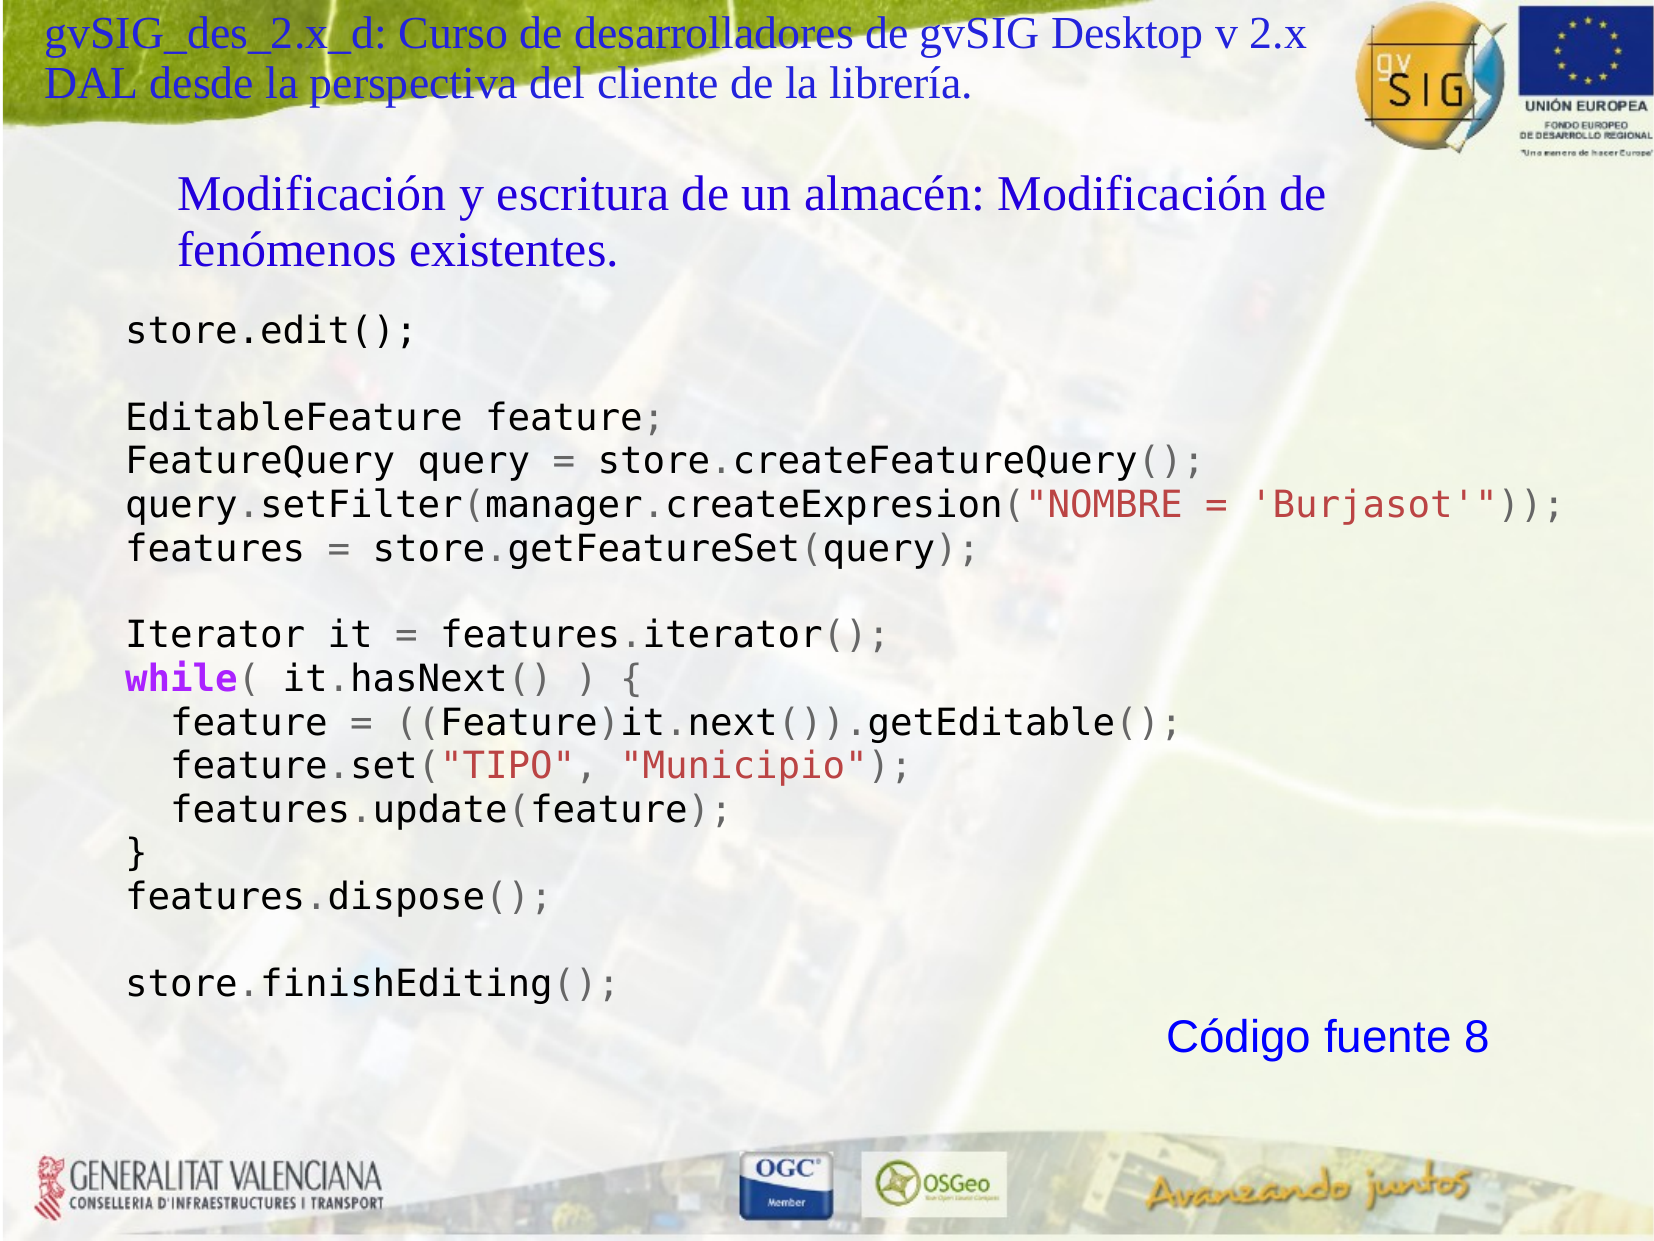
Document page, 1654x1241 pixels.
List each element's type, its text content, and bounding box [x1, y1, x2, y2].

text_box store.edit(); EditableFeature feature; FeatureQuery query = store.createFeatureQuery(); query.setFilter(manager.createExpresion("NOMBRE = 'Burjasot'")); features = store.getFeatureSet(query); Iterator it = features.iterator(); while( it.hasNext() ) { feature = ((Feature)it.next()).getEditable(); feature.set("TIPO", "Municipio"); features.update(feature); } features.dispose(); store.finishEditing(); [110, 301, 1595, 1013]
text_box Código fuente 8 [1151, 1003, 1506, 1071]
picture [2, 0, 1654, 1241]
title Modificación y escritura de un almacén: Modificación de fenómenos existentes. [177, 88, 1329, 301]
